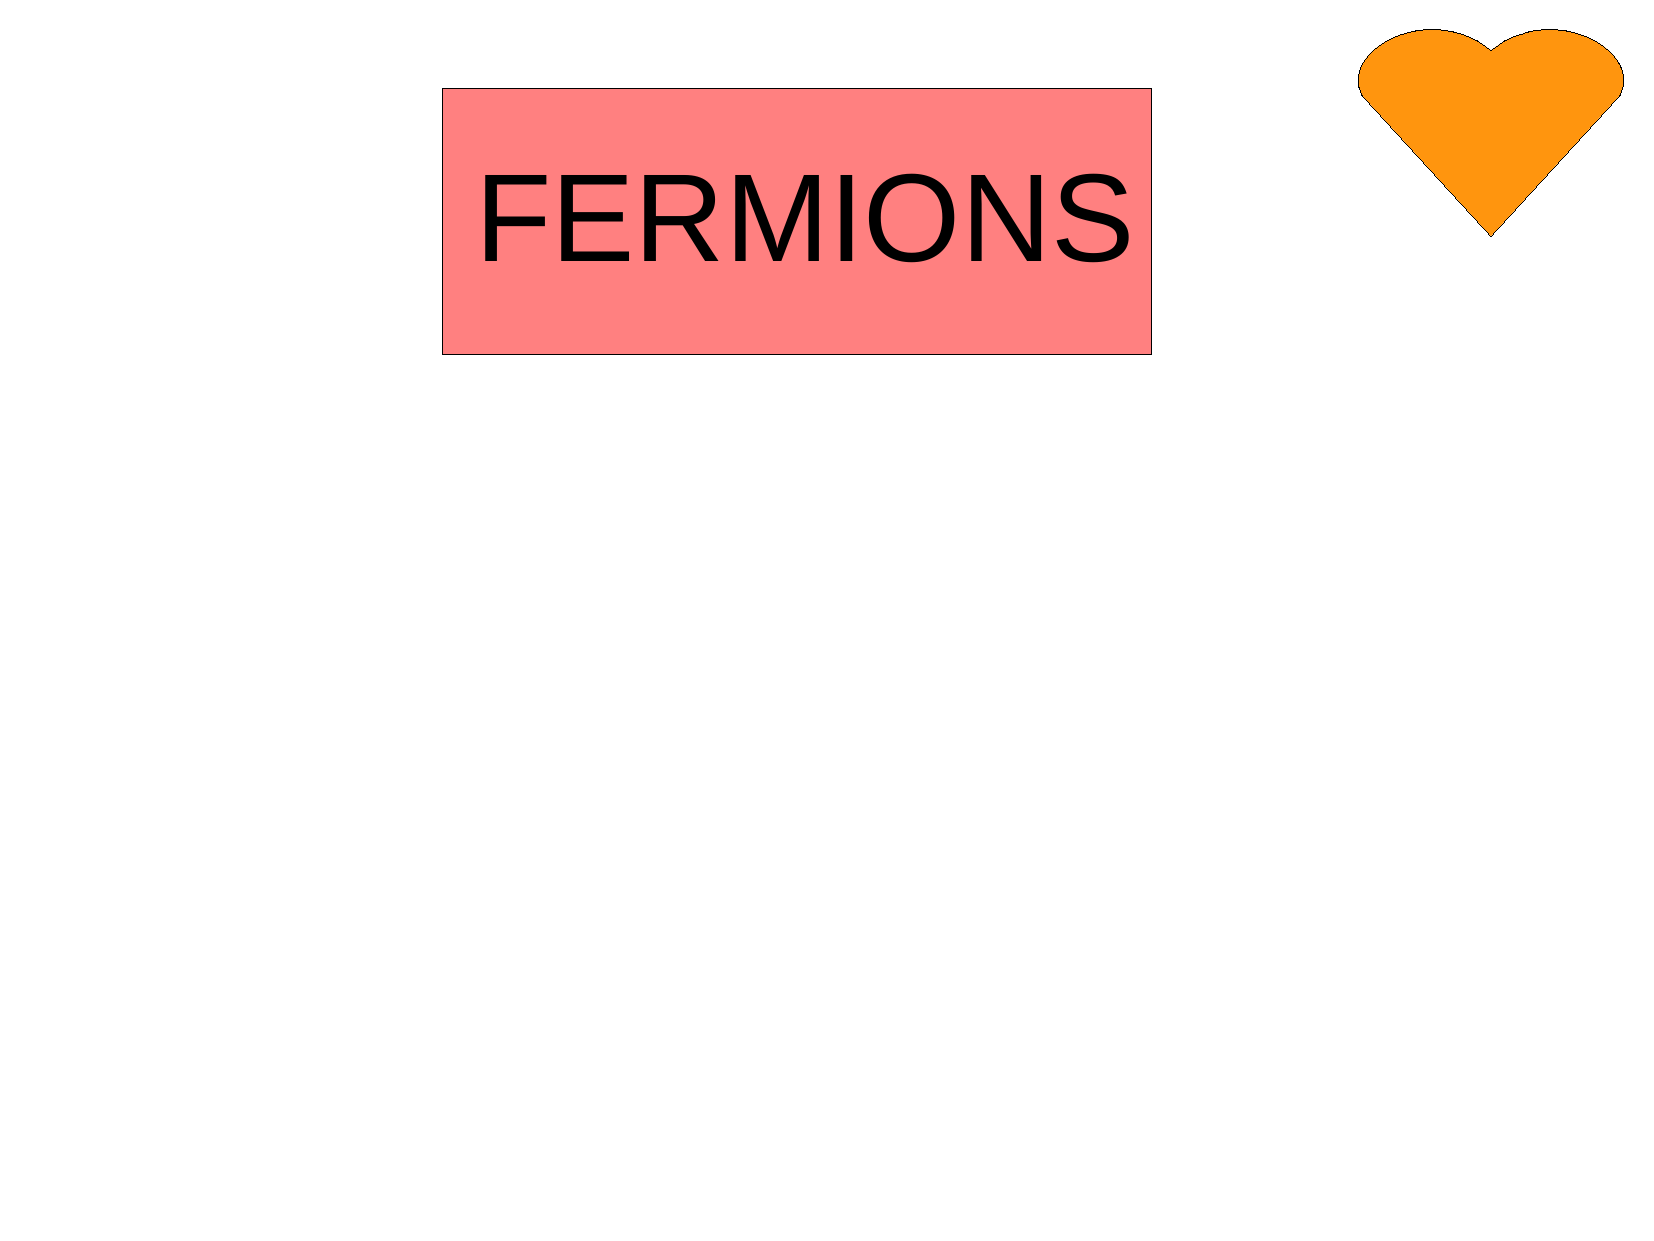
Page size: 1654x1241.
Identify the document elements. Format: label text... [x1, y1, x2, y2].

text_box [442, 88, 1152, 355]
text_box FERMIONS [460, 140, 1199, 296]
text_box [1358, 29, 1624, 237]
